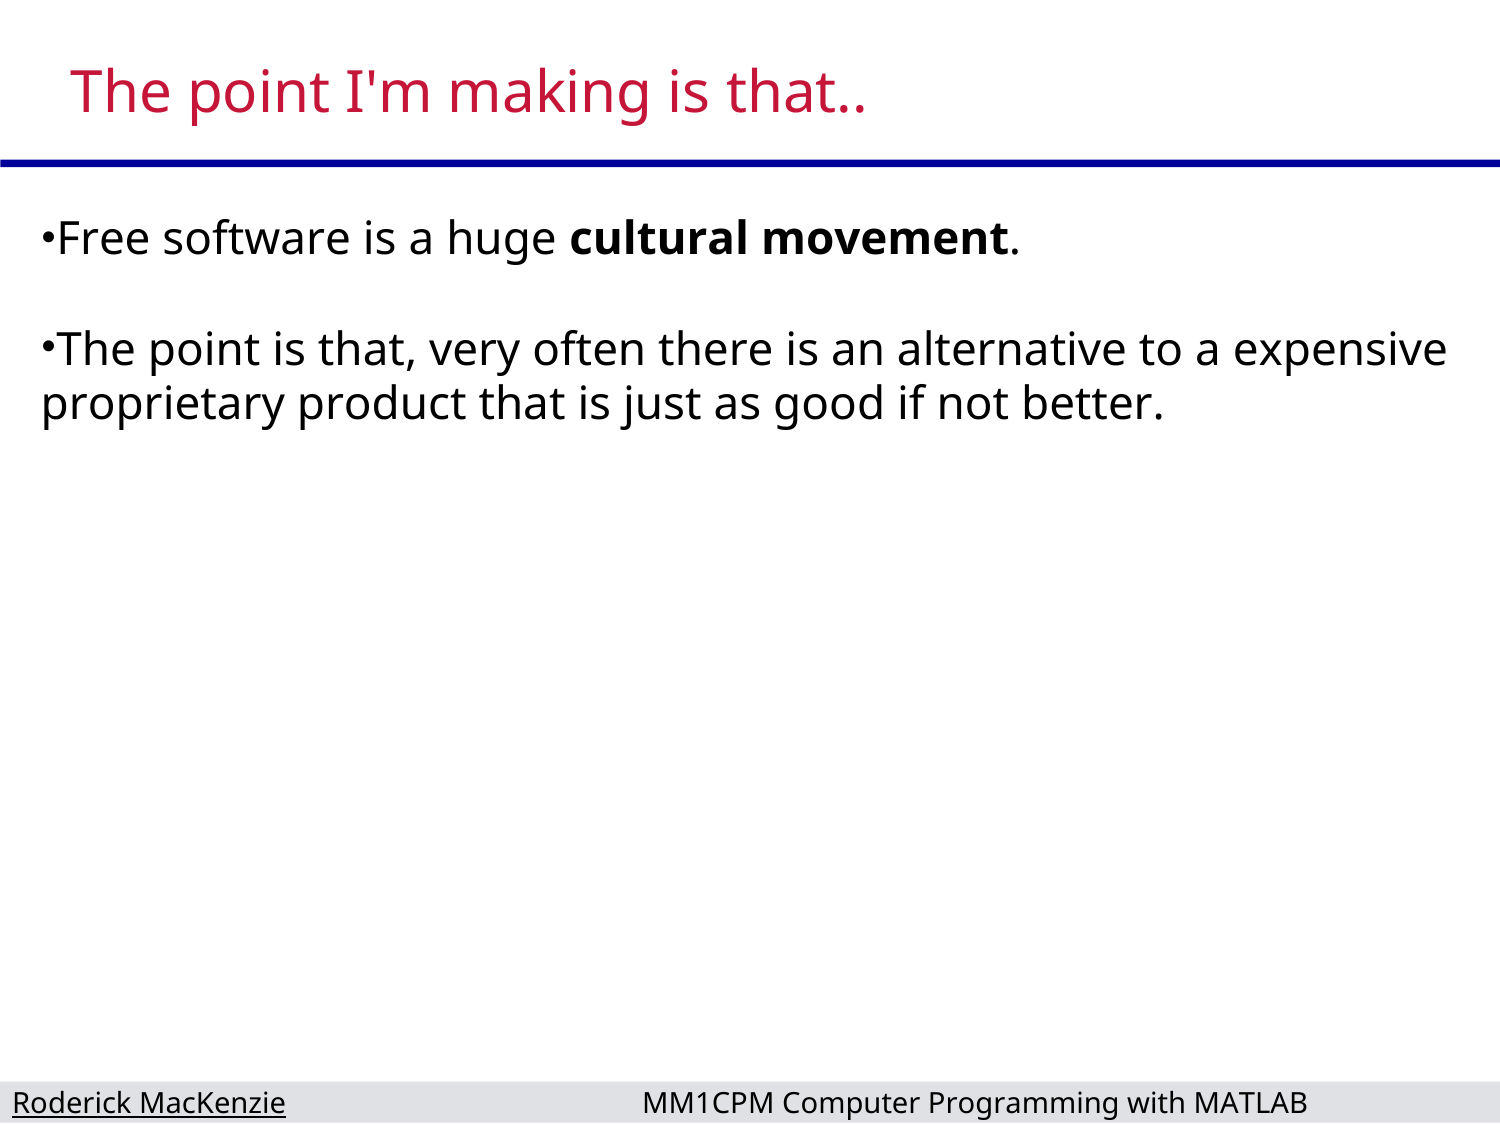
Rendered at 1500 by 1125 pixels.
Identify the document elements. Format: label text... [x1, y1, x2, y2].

text_box Free software is a huge cultural movement. The point is that, very often there is an alternative to a expensive proprietary product that is just as good if not better. [25, 201, 1494, 987]
title The point I'm making is that.. [55, 37, 1294, 143]
